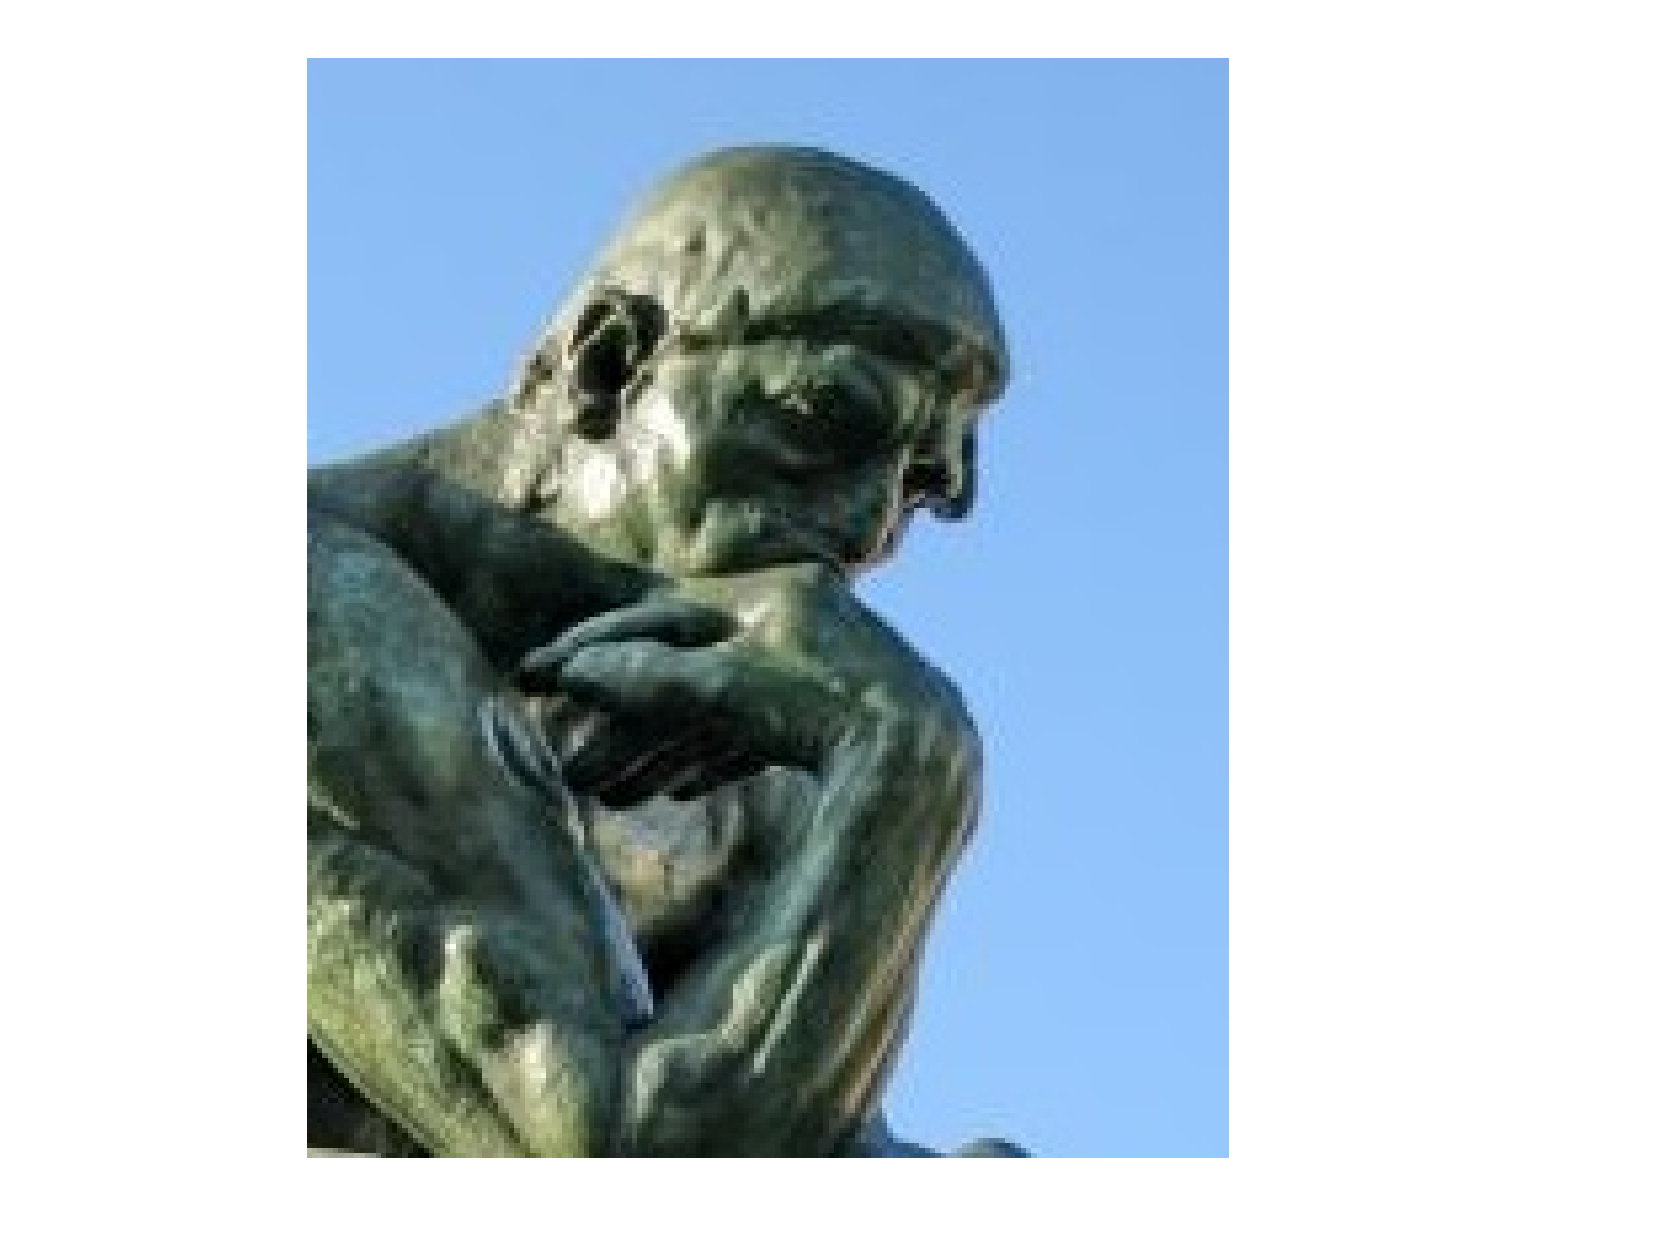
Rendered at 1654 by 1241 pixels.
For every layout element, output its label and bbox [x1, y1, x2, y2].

picture [307, 58, 1229, 1158]
